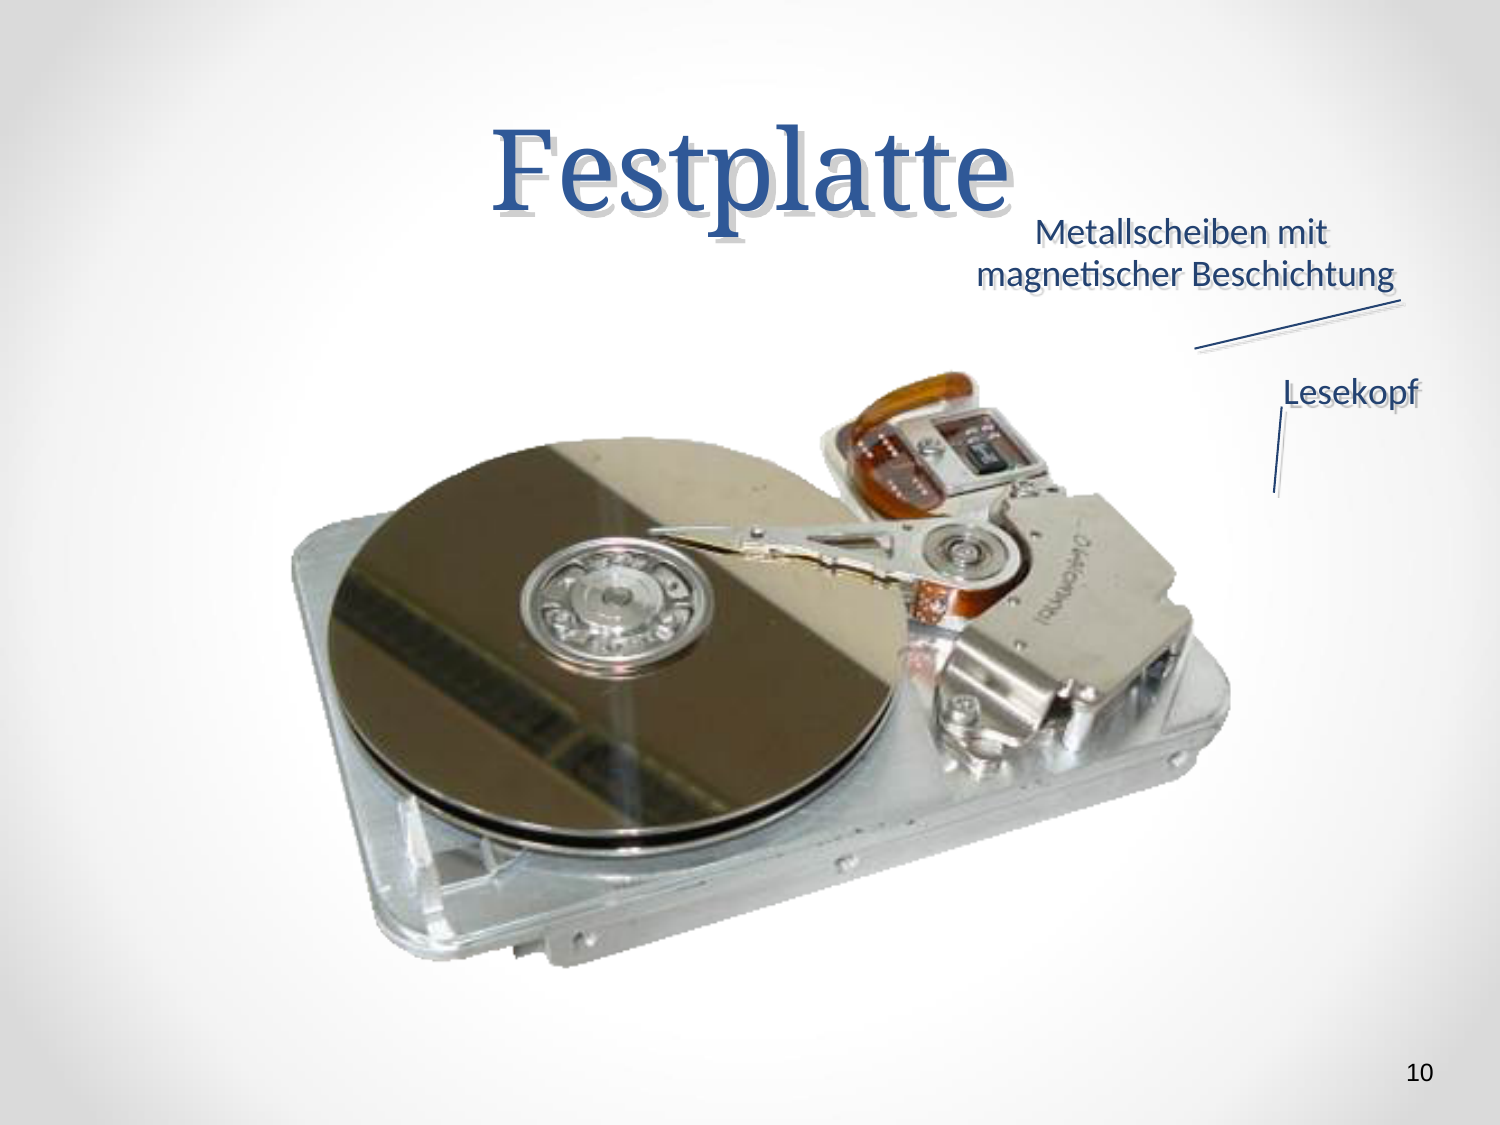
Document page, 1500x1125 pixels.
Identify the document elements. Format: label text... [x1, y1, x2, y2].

text_box <Nummer> [1401, 1042, 1494, 1103]
title Festplatte [76, 104, 1427, 242]
text_box Lesekopf [1251, 359, 1452, 493]
text_box Metallscheiben mit magnetischer Beschichtung [951, 196, 1420, 349]
picture [0, 0, 1500, 1125]
